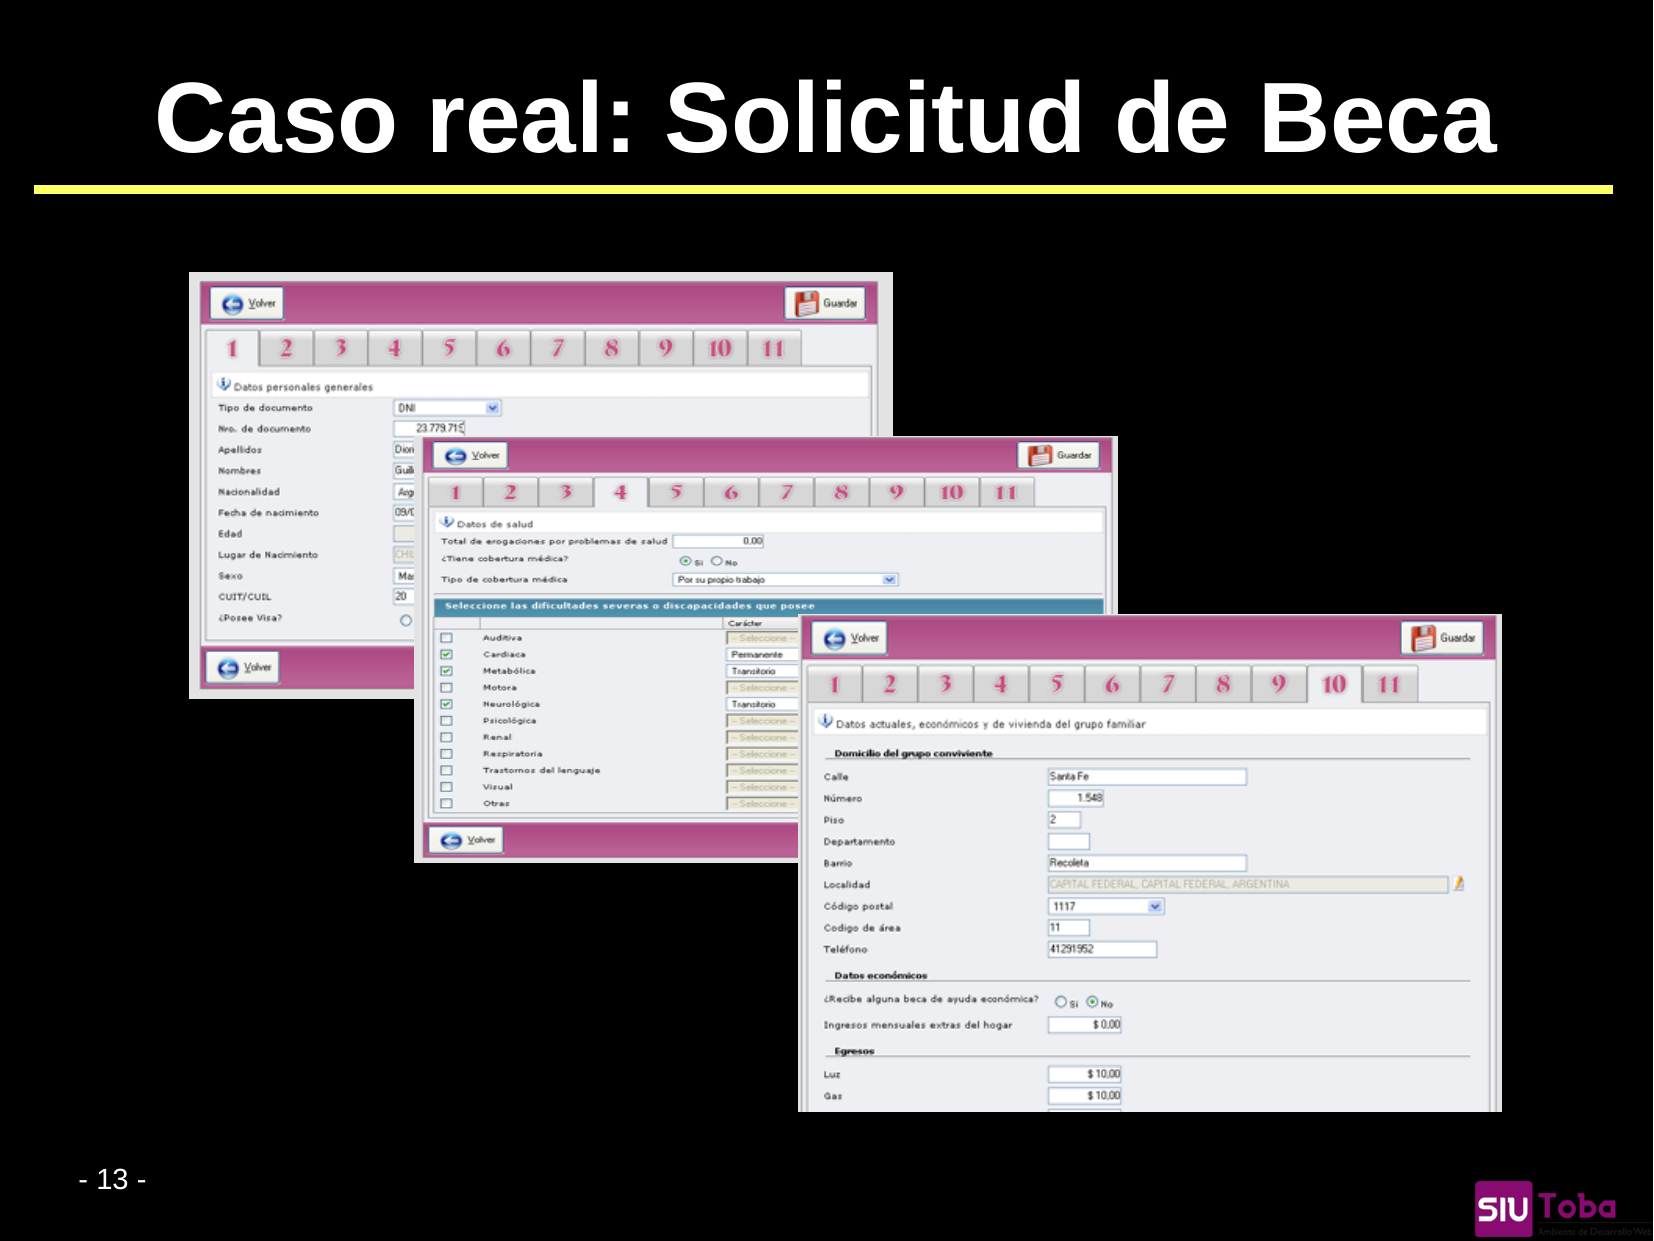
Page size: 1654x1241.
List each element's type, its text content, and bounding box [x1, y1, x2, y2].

picture [189, 272, 1502, 1112]
title Caso real: Solicitud de Beca [58, 47, 1594, 188]
picture [1475, 1181, 1652, 1237]
